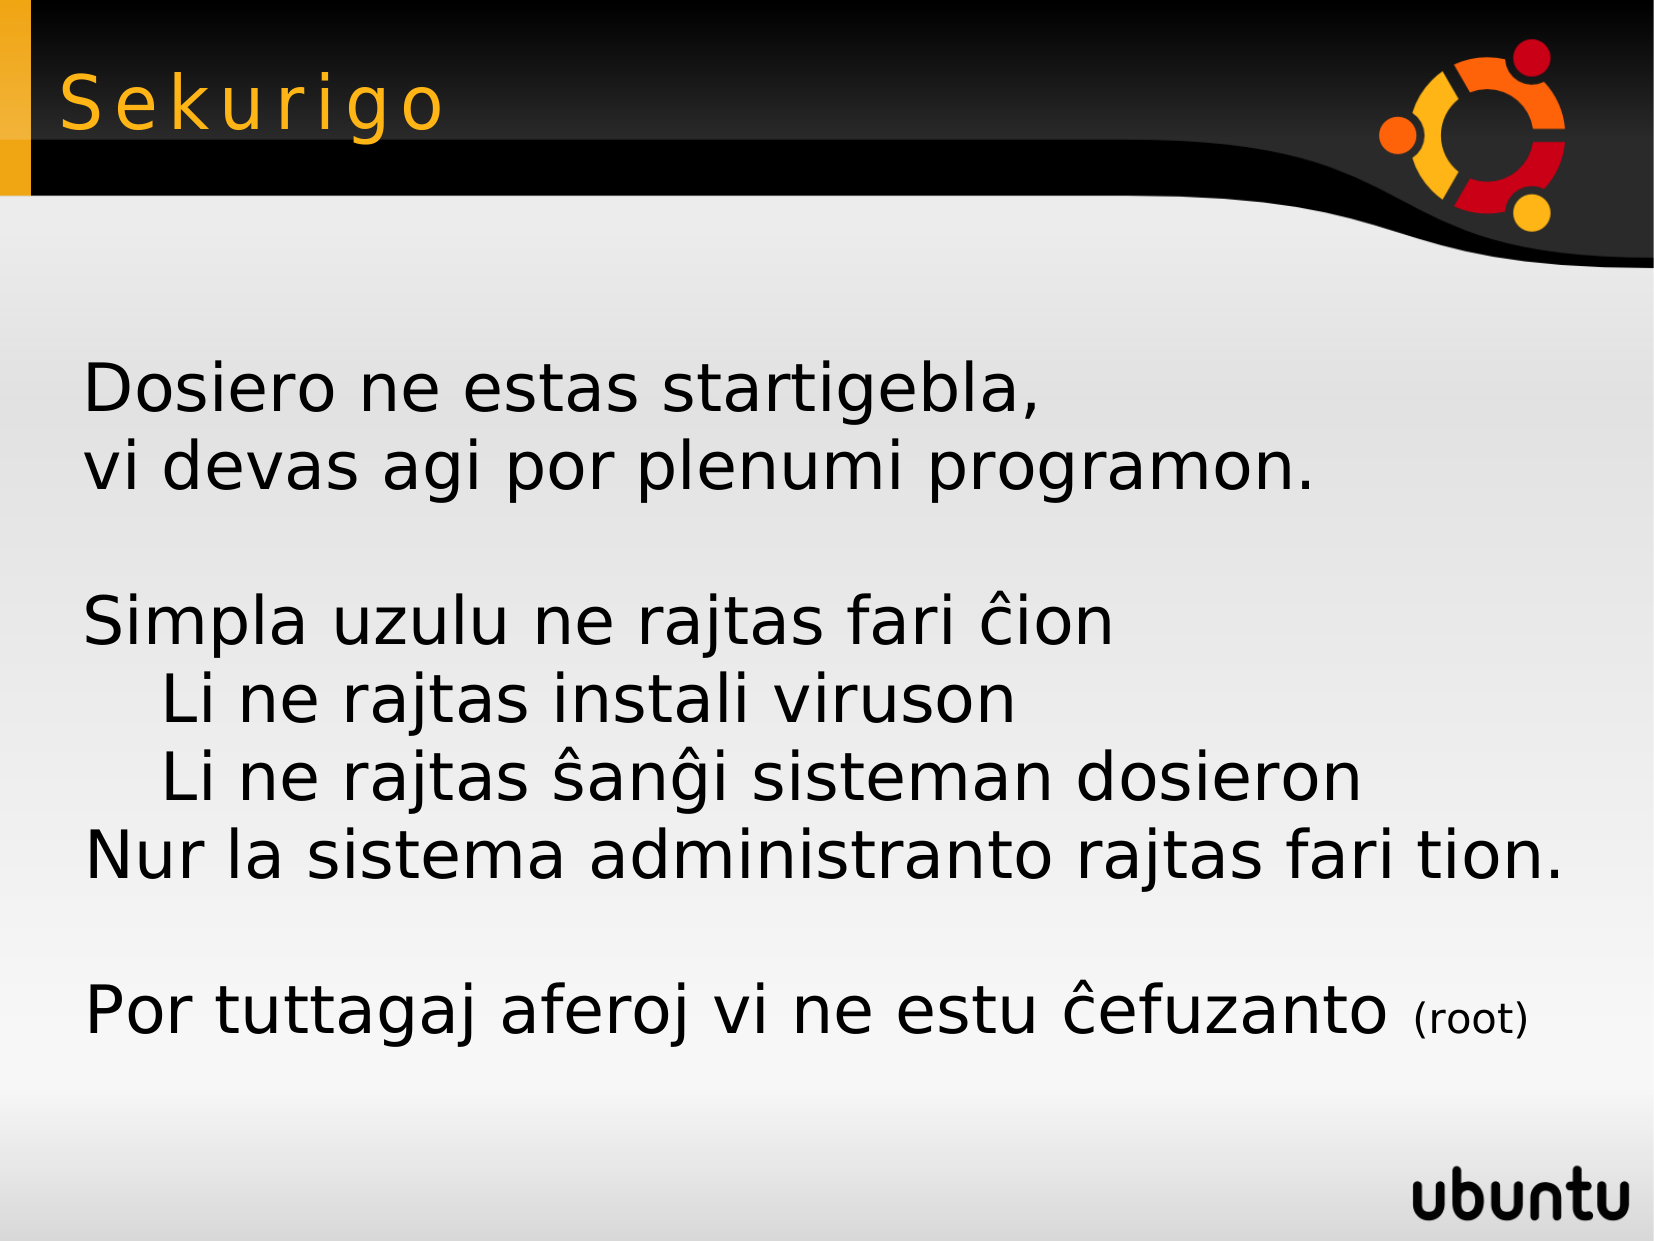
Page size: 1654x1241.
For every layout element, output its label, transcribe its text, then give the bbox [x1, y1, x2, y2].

subtitle Dosiero ne estas startigebla, vi devas agi por plenumi programon. Simpla uzulu ne rajtas fari ĉion Li ne rajtas instali viruson Li ne rajtas ŝanĝi sisteman dosieron Nur la sistema administranto rajtas fari tion. Por tuttagaj aferoj vi ne estu ĉefuzanto (root) [82, 290, 1571, 1109]
picture [0, 0, 1654, 1241]
title Sekurigo [59, 29, 1270, 178]
